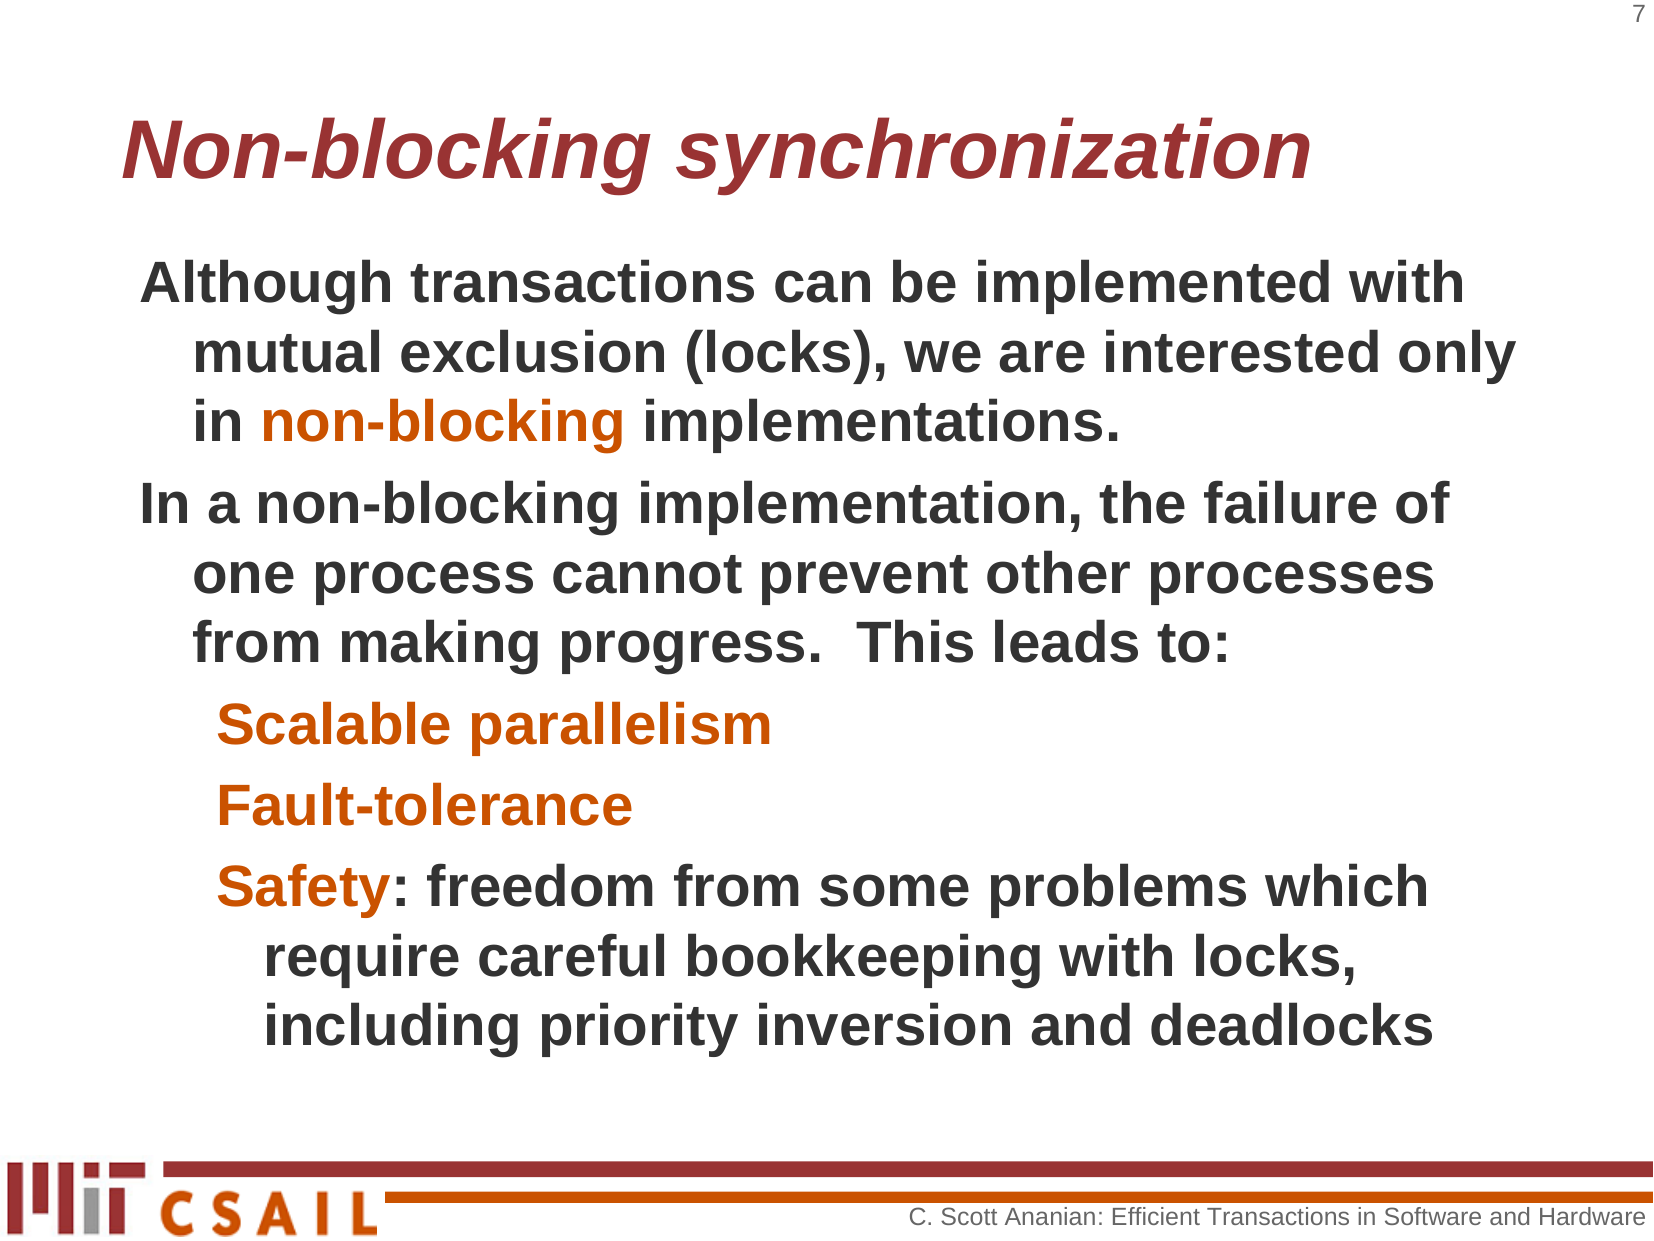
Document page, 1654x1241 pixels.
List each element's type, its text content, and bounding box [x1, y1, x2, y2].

picture [0, 1155, 377, 1237]
title Non-blocking synchronization [121, 46, 1534, 245]
list Although transactions can be implemented with mutual exclusion (locks), we are interested only in non-blocking implementations. In a non-blocking implementation, the failure of one process cannot prevent other processes from making progress. This leads to: Scalable parallelism Fault-tolerance Safety: freedom from some problems which require careful bookkeeping with locks, including priority inversion and deadlocks [121, 245, 1561, 1146]
